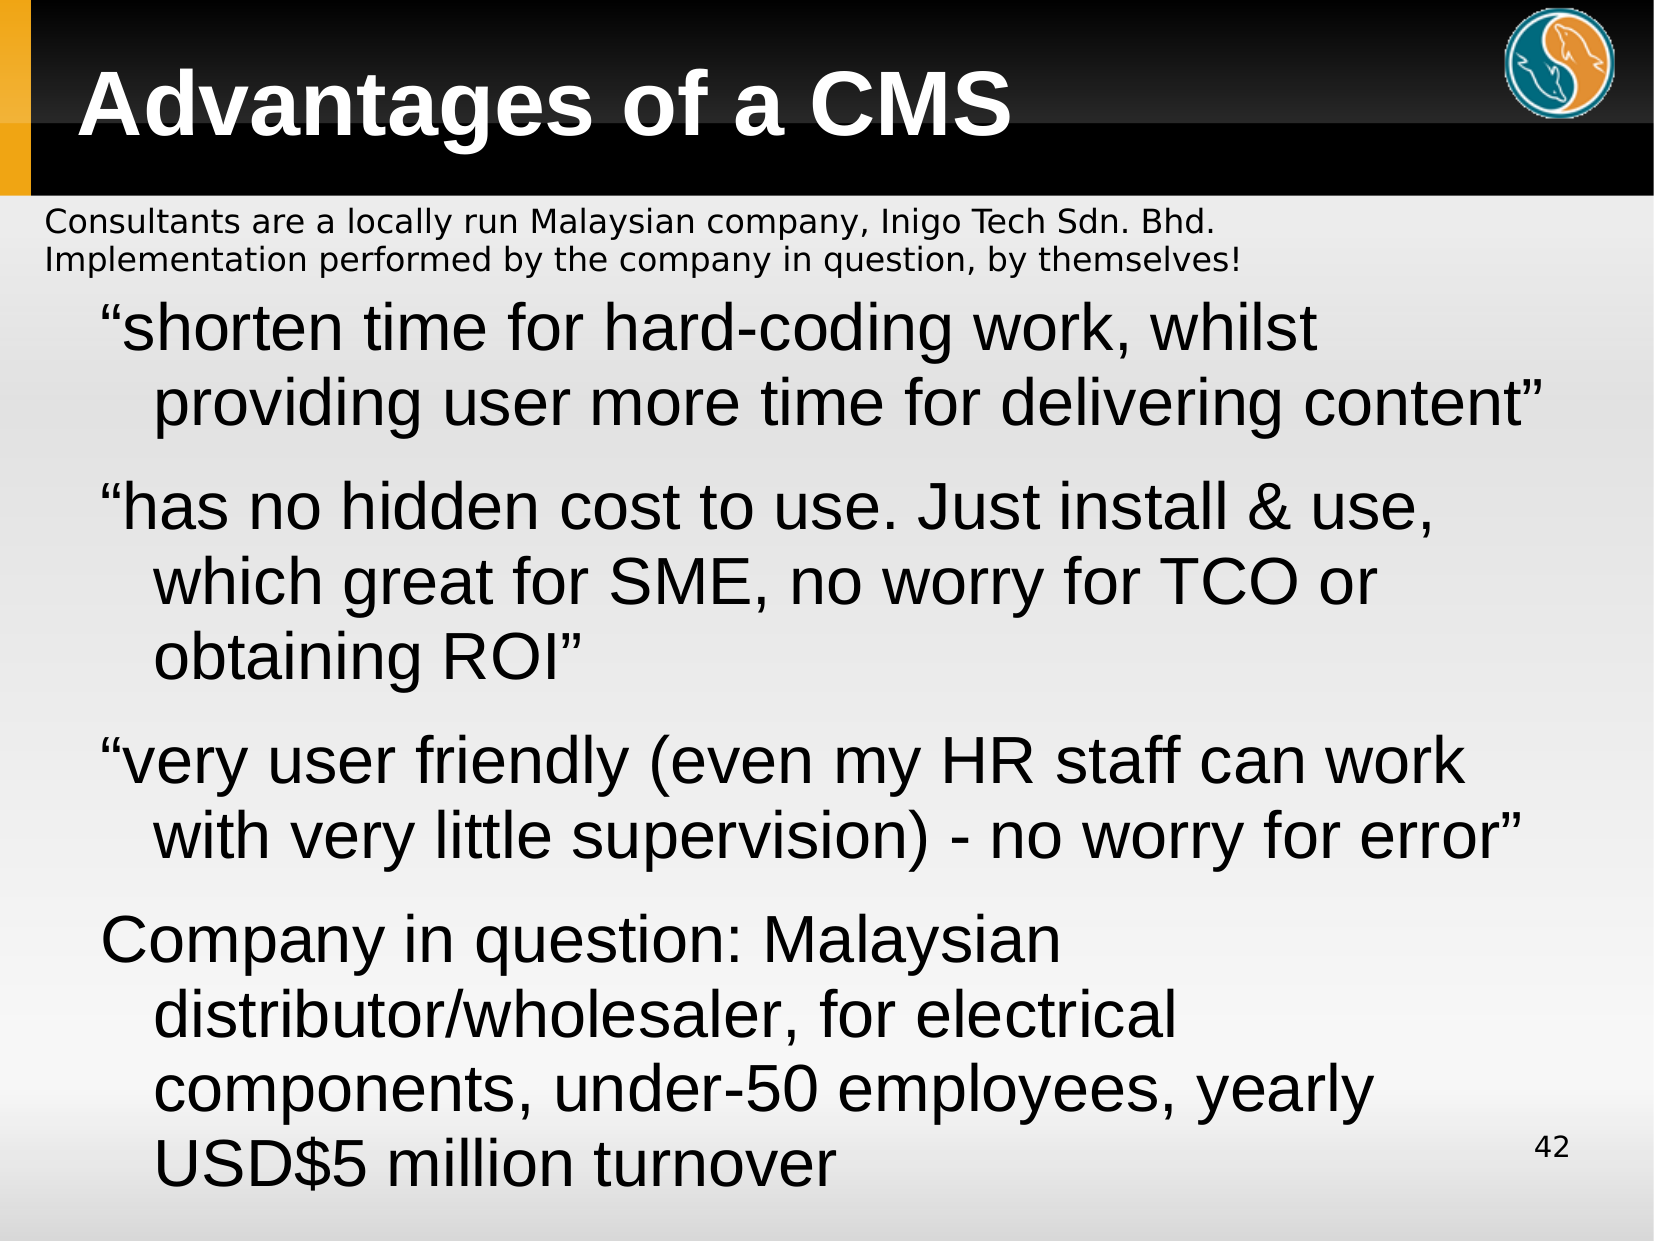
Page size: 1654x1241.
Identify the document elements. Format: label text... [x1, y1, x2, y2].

list “shorten time for hard-coding work, whilst providing user more time for delivering content” “has no hidden cost to use. Just install & use, which great for SME, no worry for TCO or obtaining ROI” “very user friendly (even my HR staff can work with very little supervision) - no worry for error” Company in question: Malaysian distributor/wholesaler, for electrical components, under-50 employees, yearly USD$5 million turnover [82, 290, 1571, 1202]
picture [0, 0, 1654, 1241]
title Advantages of a CMS [76, 7, 1565, 200]
text_box Consultants are a locally run Malaysian company, Inigo Tech Sdn. Bhd. Implementation performed by the company in question, by themselves! [29, 194, 1260, 287]
